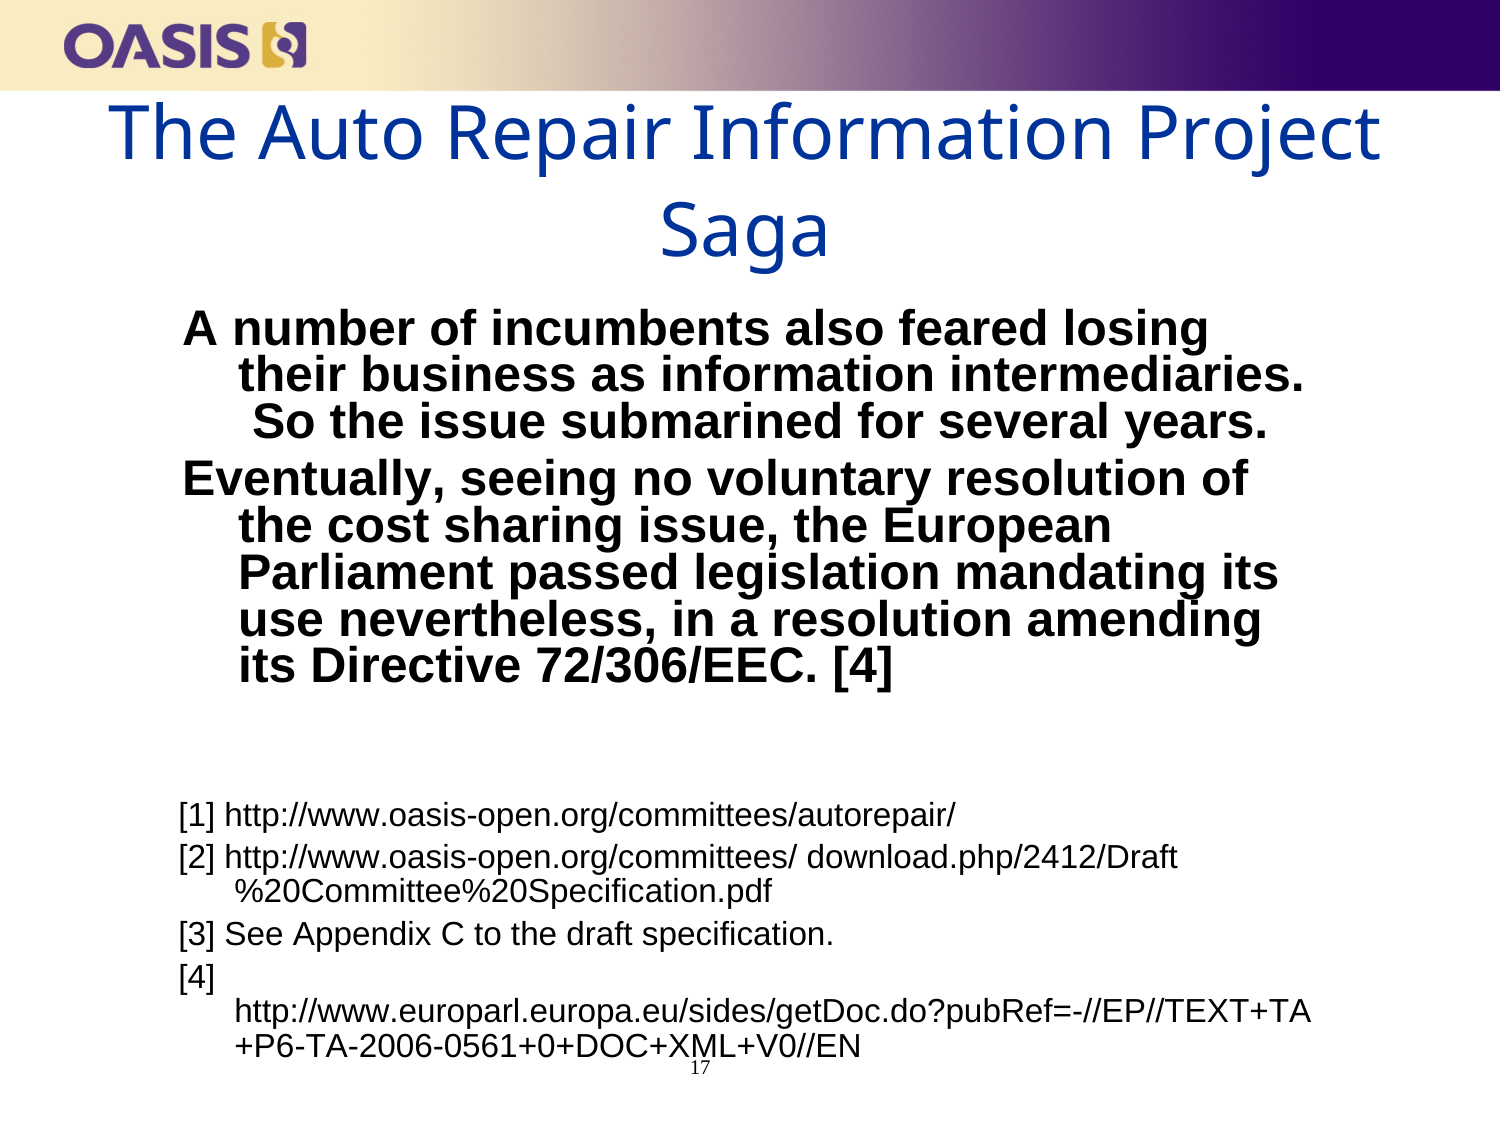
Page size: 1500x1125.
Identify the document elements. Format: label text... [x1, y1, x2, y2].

picture [0, 0, 1500, 1125]
title The Auto Repair Information Project Saga [58, 77, 1434, 283]
list A number of incumbents also feared losing their business as information intermediaries. So the issue submarined for several years. Eventually, seeing no voluntary resolution of the cost sharing issue, the European Parliament passed legislation mandating its use nevertheless, in a resolution amending its Directive 72/306/EEC. [4] [167, 299, 1330, 782]
text_box [1] http://www.oasis-open.org/committees/autorepair/ [2] http://www.oasis-open.org/committees/ download.php/2412/Draft%20Committee%20Specification.pdf [3] See Appendix C to the draft specification. [4] http://www.europarl.europa.eu/sides/getDoc.do?pubRef=-//EP//TEXT+TA+P6-TA-2006-0561+0+DOC+XML+V0//EN [163, 793, 1336, 1074]
